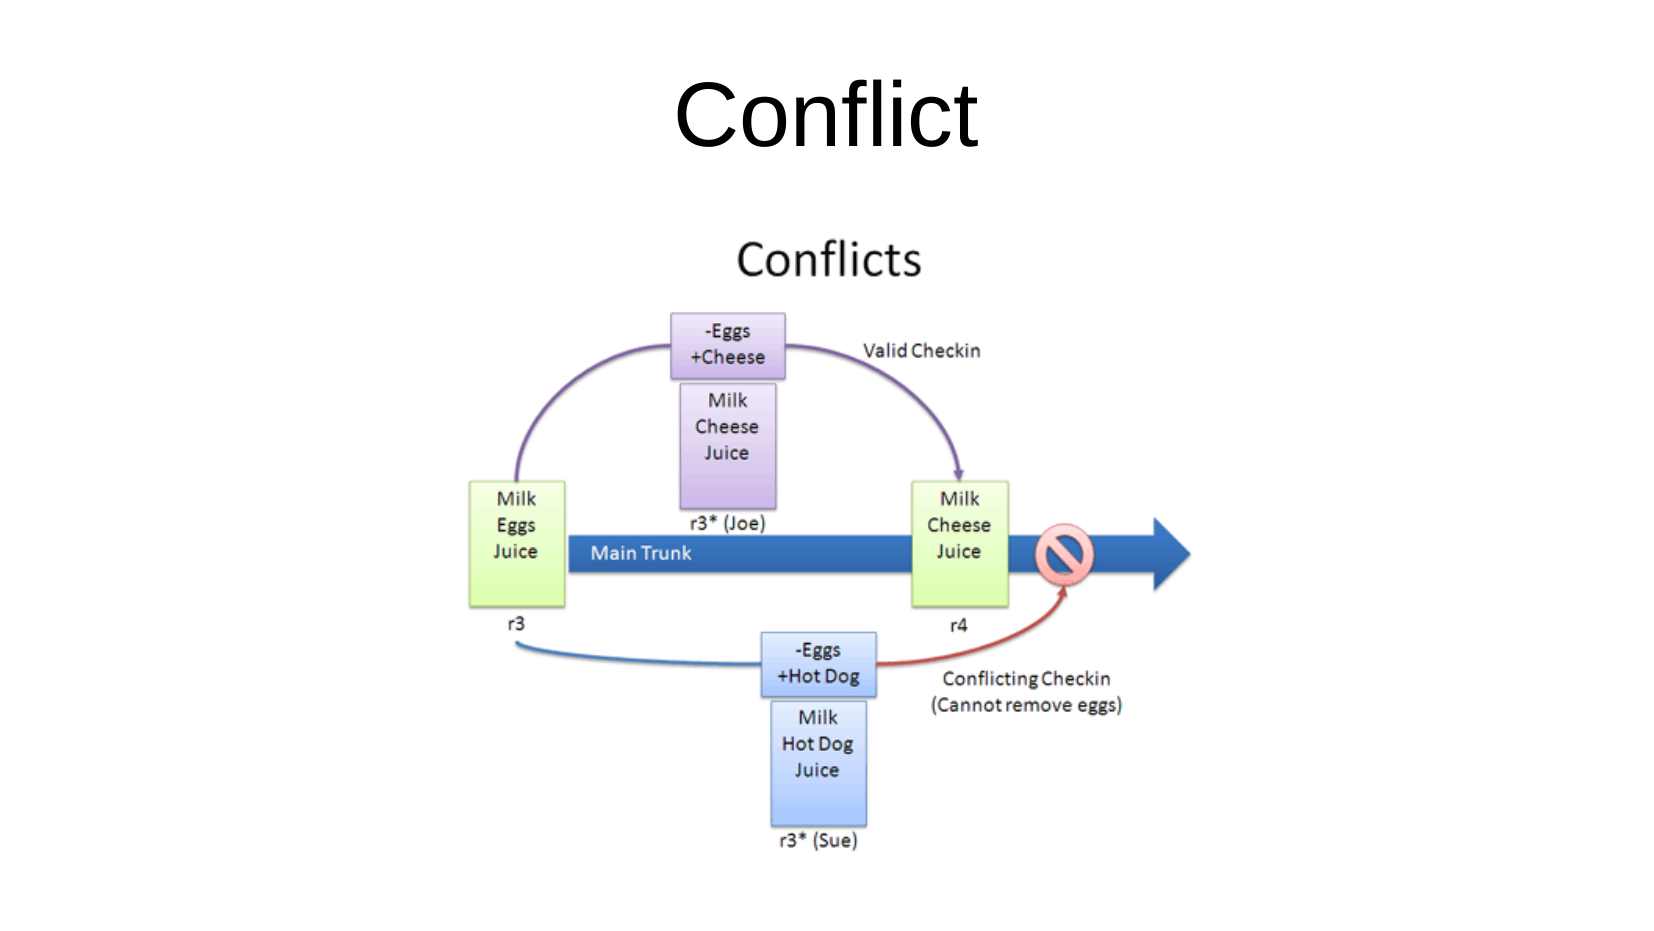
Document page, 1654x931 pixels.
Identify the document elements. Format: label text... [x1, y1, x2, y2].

picture [439, 203, 1221, 859]
title Conflict [82, 37, 1571, 193]
